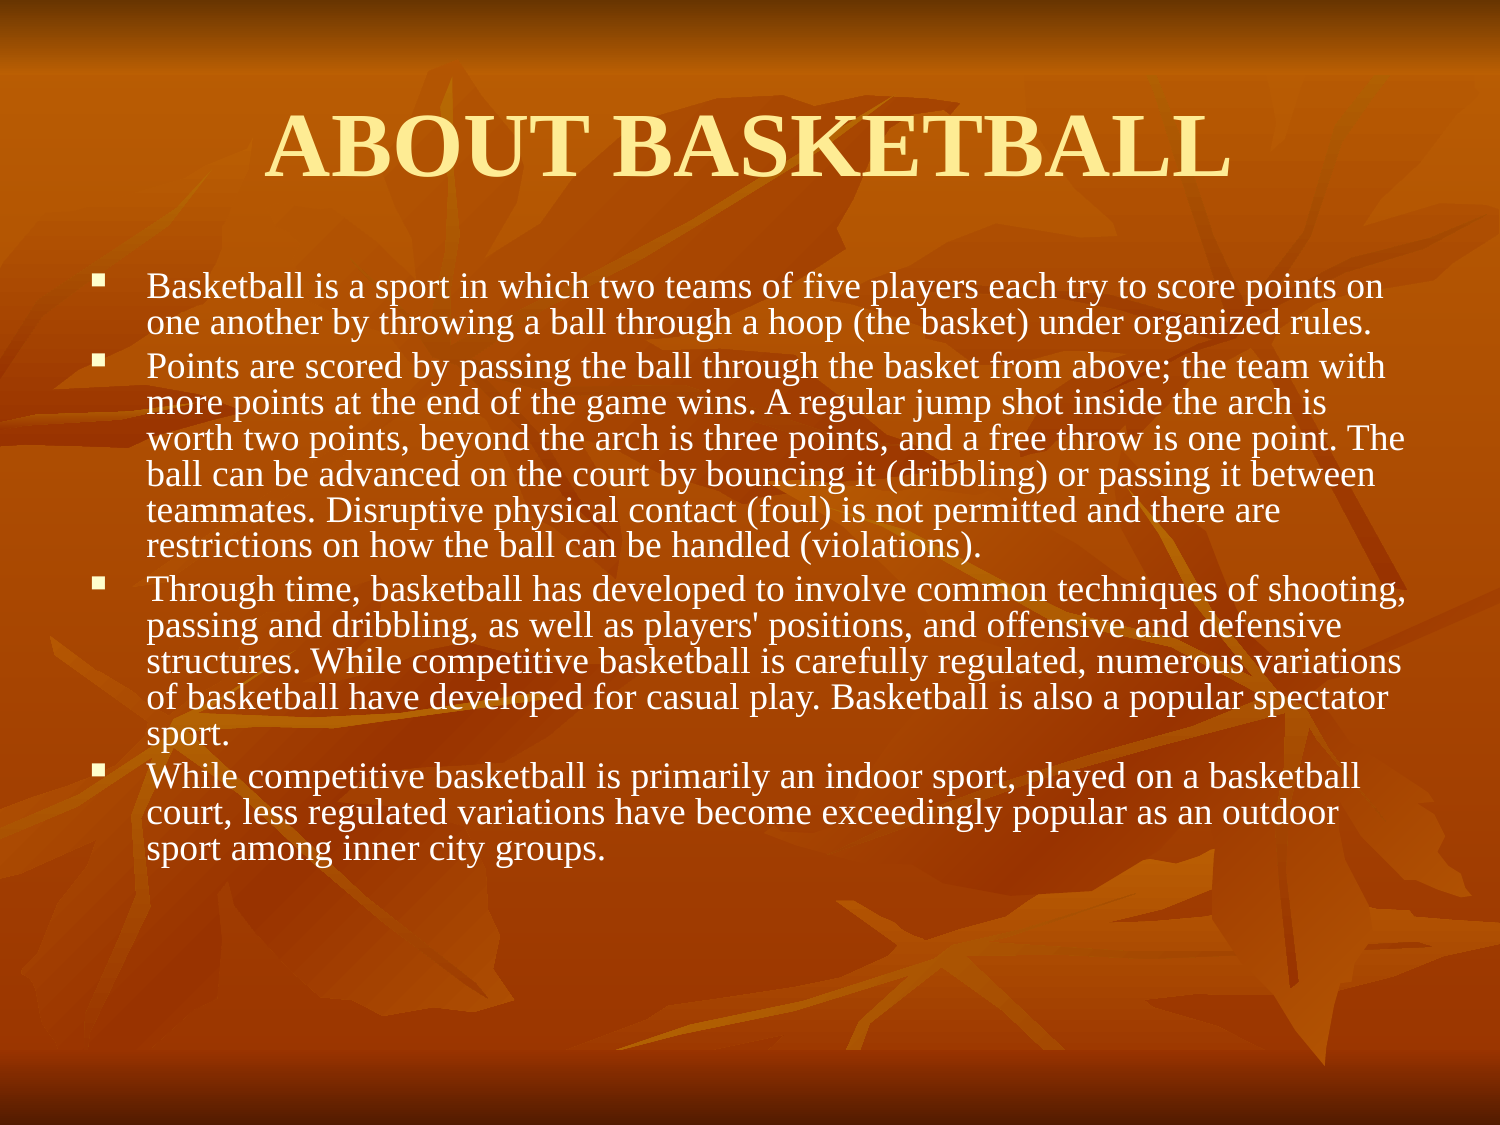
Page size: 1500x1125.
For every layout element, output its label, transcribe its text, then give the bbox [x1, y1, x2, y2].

title ABOUT BASKETBALL [75, 45, 1425, 234]
list Basketball is a sport in which two teams of five players each try to score points on one another by throwing a ball through a hoop (the basket) under organized rules. Points are scored by passing the ball through the basket from above; the team with more points at the end of the game wins. A regular jump shot inside the arch is worth two points, beyond the arch is three points, and a free throw is one point. The ball can be advanced on the court by bouncing it (dribbling) or passing it between teammates. Disruptive physical contact (foul) is not permitted and there are restrictions on how the ball can be handled (violations). Through time, basketball has developed to involve common techniques of shooting, passing and dribbling, as well as players' positions, and offensive and defensive structures. While competitive basketball is carefully regulated, numerous variations of basketball have developed for casual play. Basketball is also a popular spectator sport. While competitive basketball is primarily an indoor sport, played on a basketball court, less regulated variations have become exceedingly popular as an outdoor sport among inner city groups. [75, 262, 1425, 1006]
